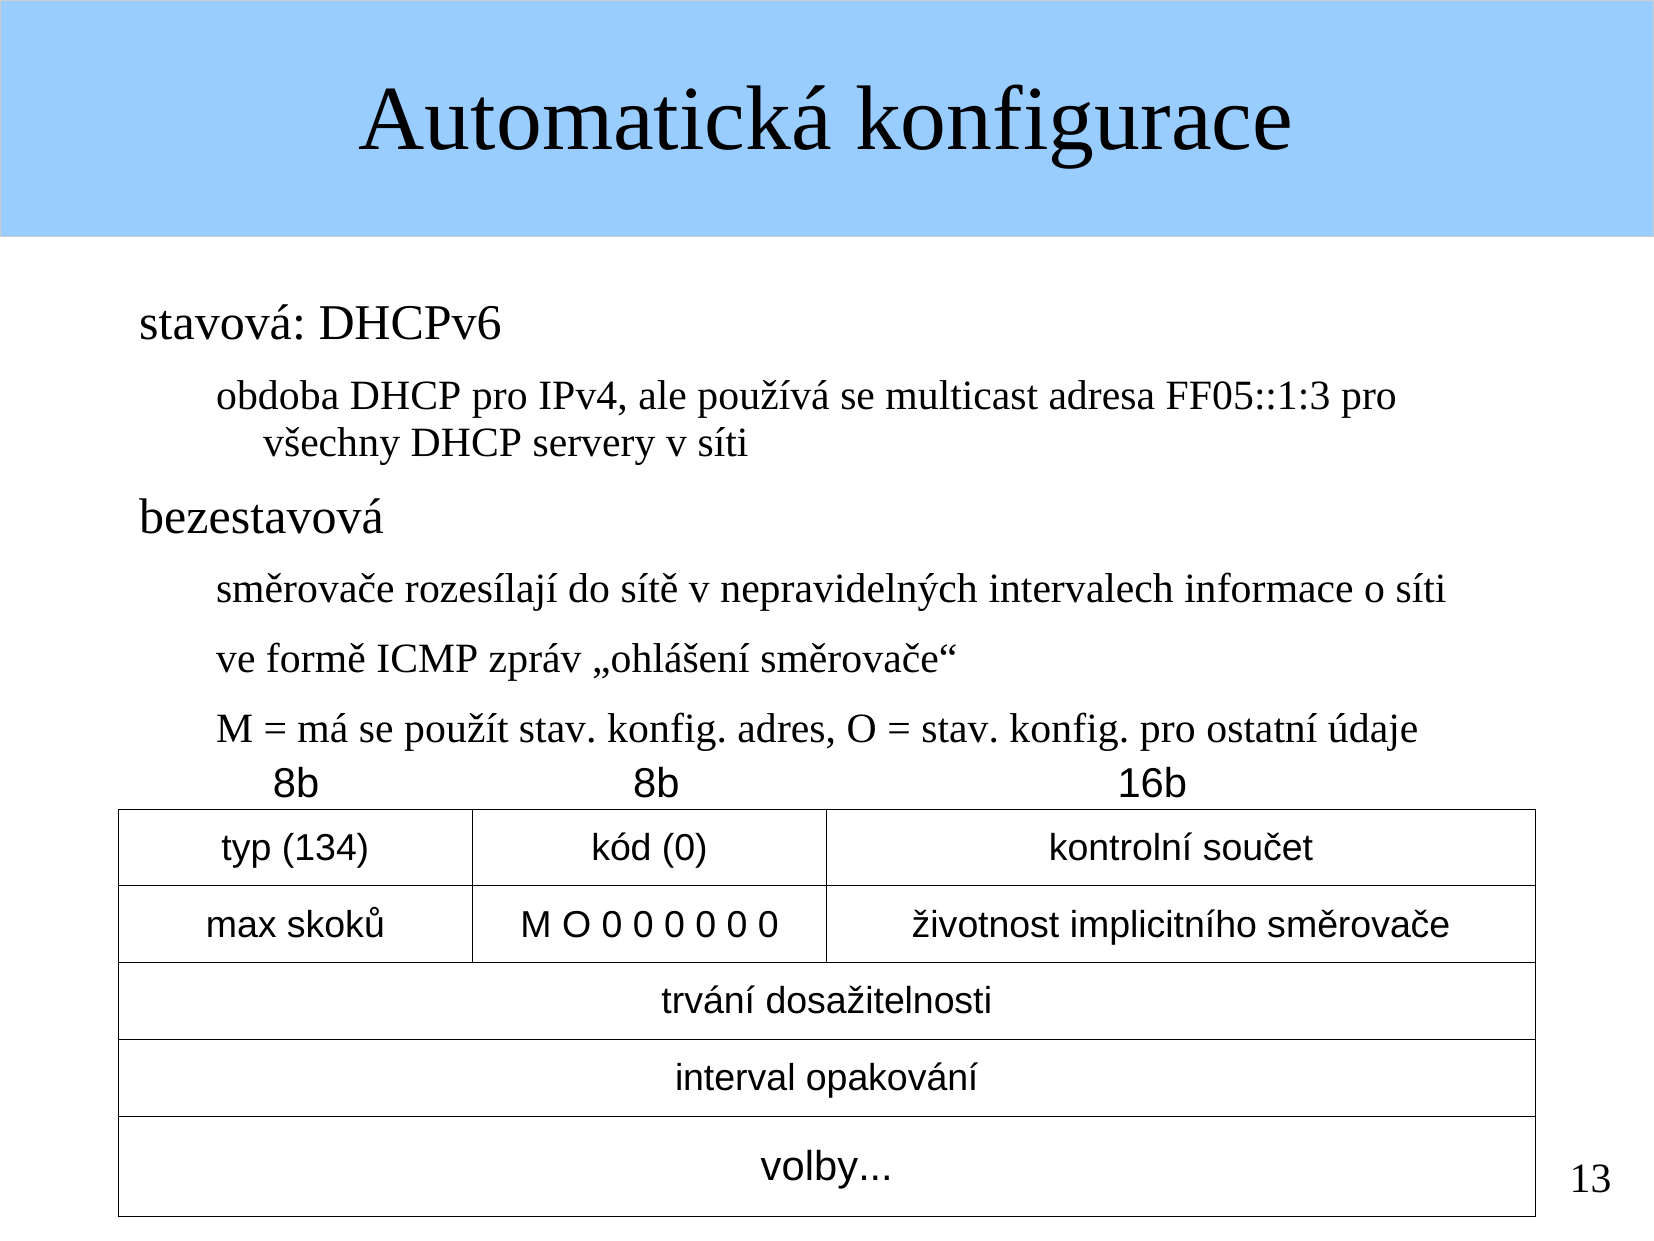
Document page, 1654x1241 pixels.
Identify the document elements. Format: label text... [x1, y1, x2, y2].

text_box životnost implicitního směrovače [826, 885, 1536, 962]
text_box trvání dosažitelnosti [118, 962, 1536, 1039]
list stavová: DHCPv6 obdoba DHCP pro IPv4, ale používá se multicast adresa FF05::1:3 pro všechny DHCP servery v síti bezestavová směrovače rozesílají do sítě v nepravidelných intervalech informace o síti ve formě ICMP zpráv „ohlášení směrovače“ M = má se použít stav. konfig. adres, O = stav. konfig. pro ostatní údaje [121, 295, 1534, 809]
text_box volby... [118, 1117, 1536, 1217]
text_box 16b [1110, 759, 1195, 813]
text_box typ (134) [118, 809, 472, 885]
text_box M O 0 0 0 0 0 0 [472, 885, 826, 962]
text_box kód (0) [472, 809, 826, 885]
title Automatická konfigurace [0, 0, 1654, 237]
text_box kontrolní součet [826, 809, 1536, 885]
text_box max skoků [118, 885, 472, 962]
text_box 8b [614, 759, 699, 813]
text_box interval opakování [118, 1039, 1536, 1117]
text_box 8b [254, 759, 338, 813]
